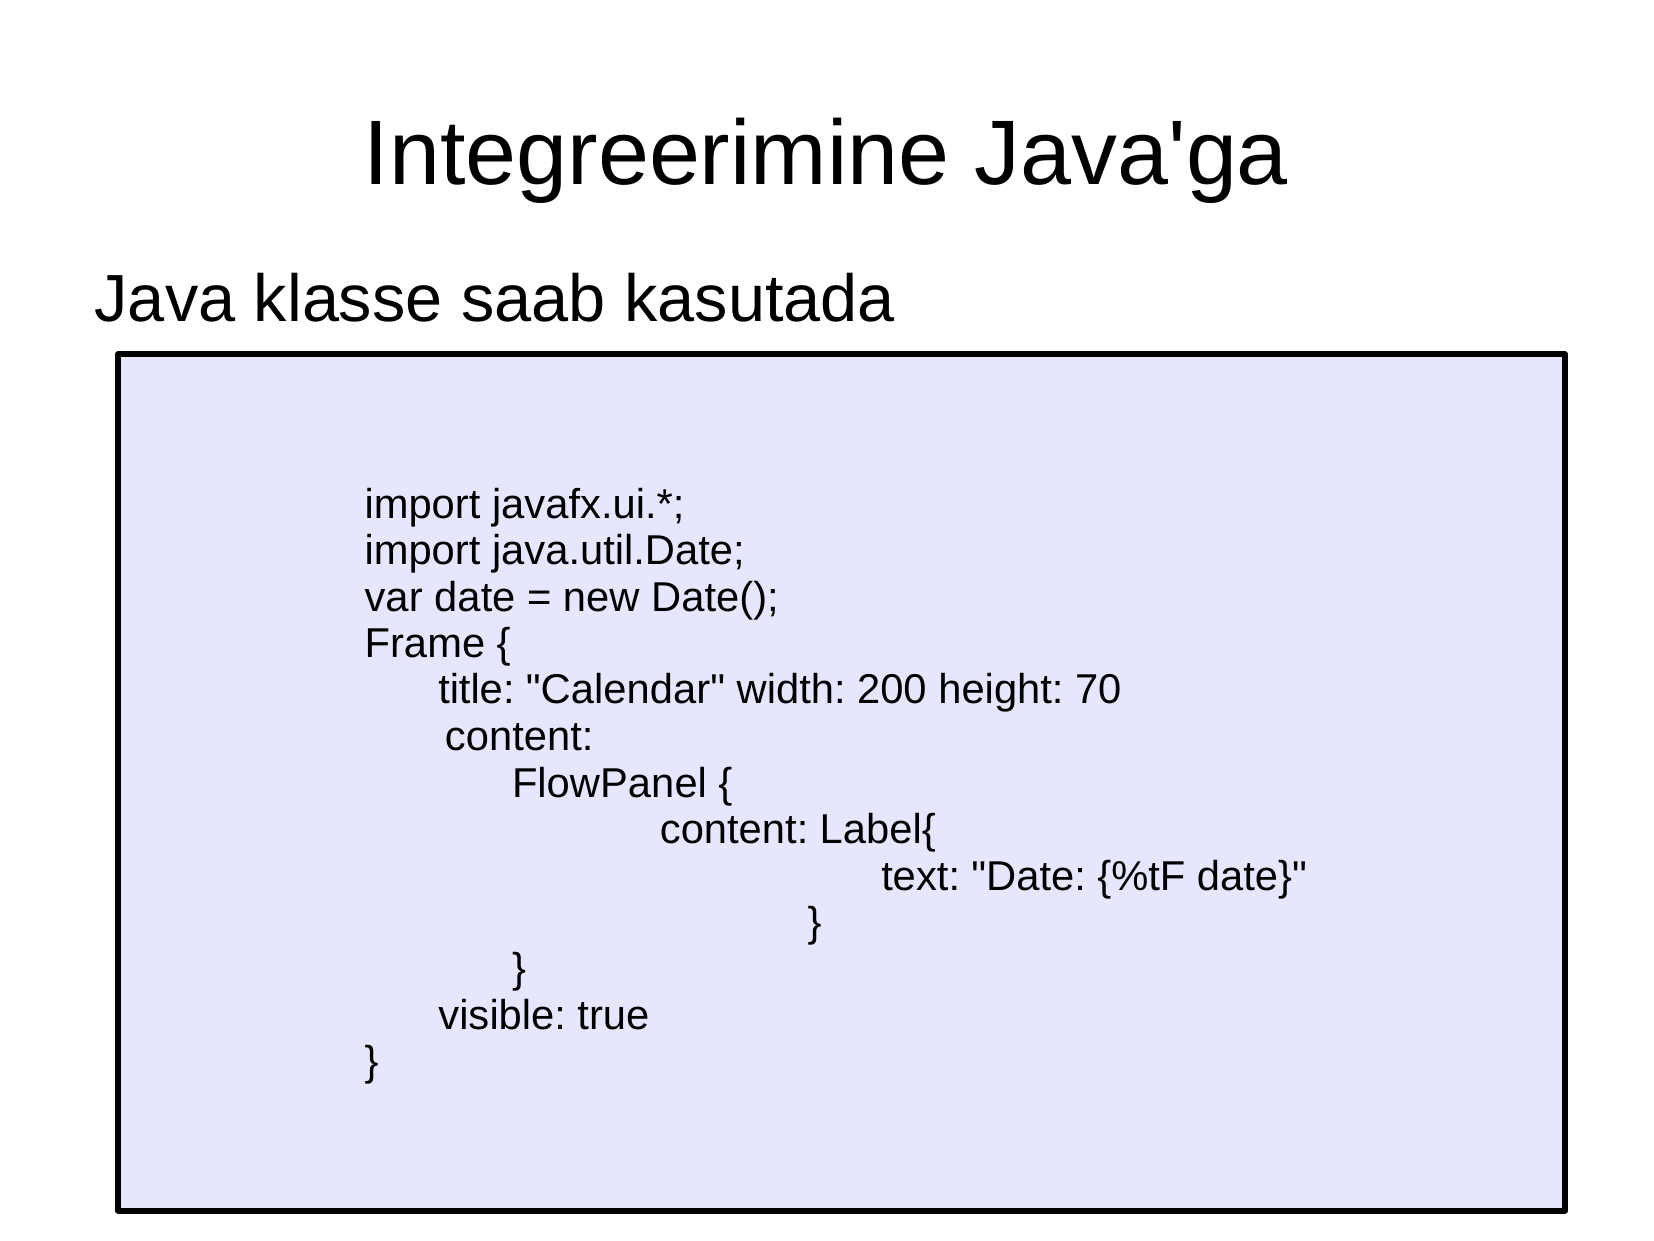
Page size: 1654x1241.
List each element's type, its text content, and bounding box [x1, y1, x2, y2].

title Integreerimine Java'ga [82, 56, 1571, 250]
text_box import javafx.ui.*; import java.util.Date; var date = new Date(); Frame { title: "Calendar" width: 200 height: 70 content: FlowPanel { content: Label{ text: "Date: {%tF date}" } } visible: true } [118, 354, 1565, 1211]
list Java klasse saab kasutada [76, 260, 1565, 355]
